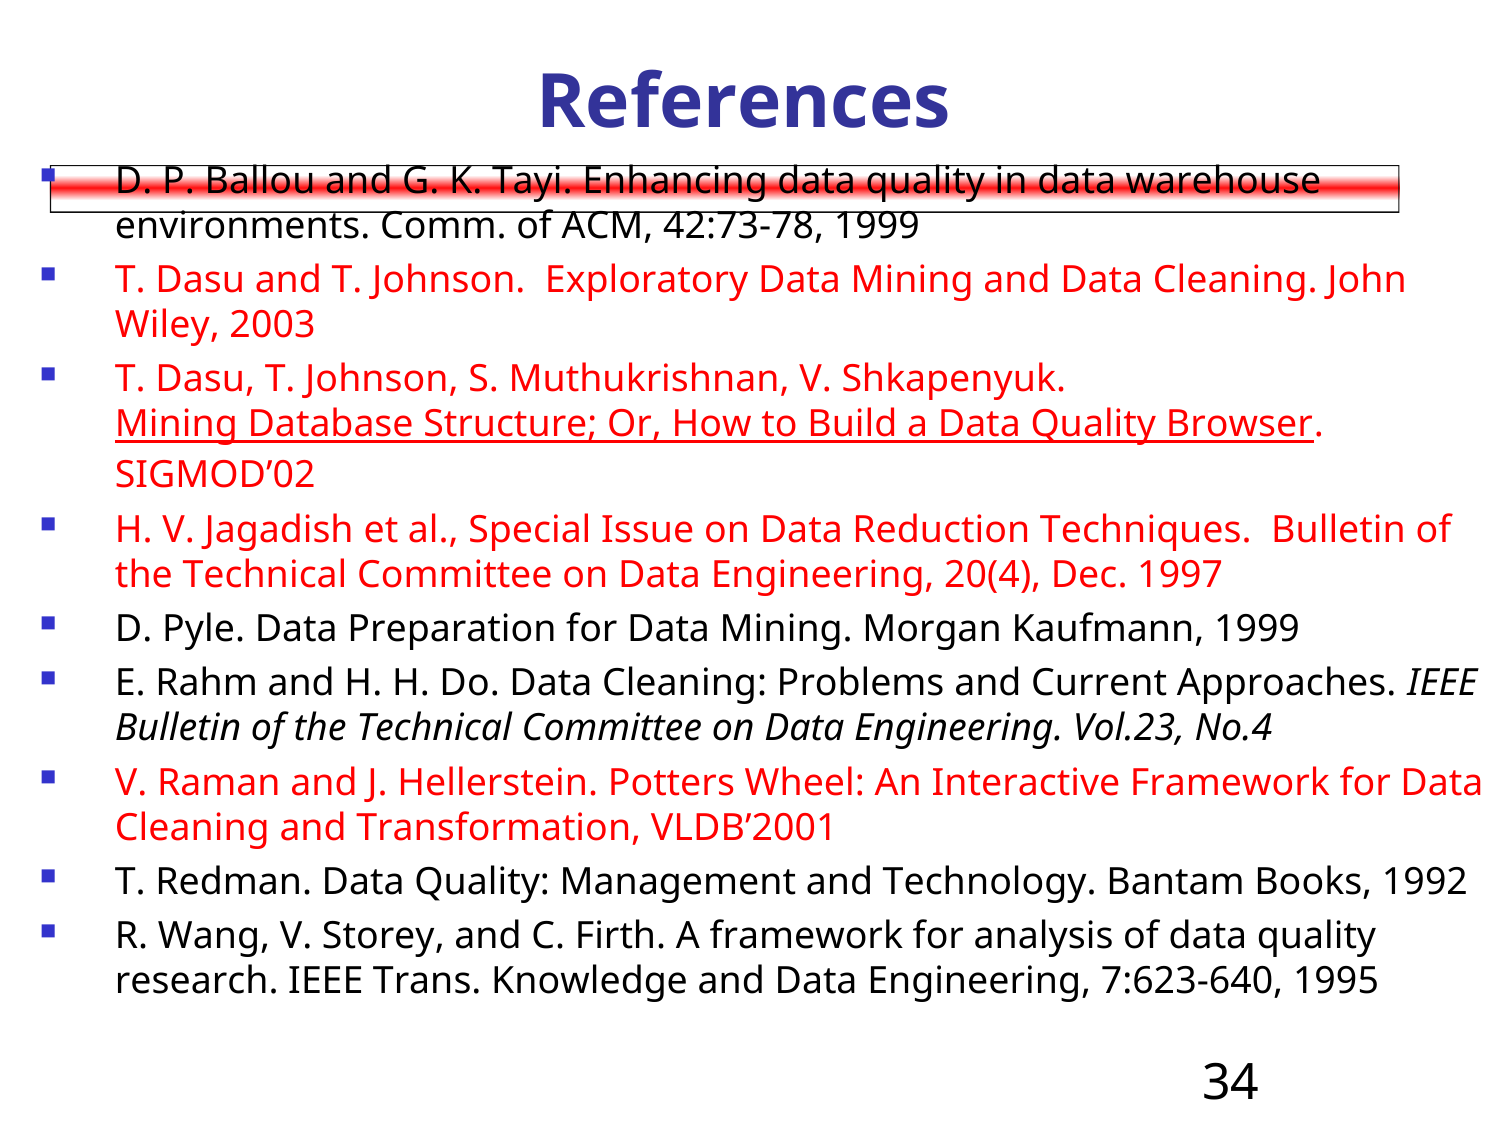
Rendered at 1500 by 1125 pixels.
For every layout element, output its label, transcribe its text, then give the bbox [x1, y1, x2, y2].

list D. P. Ballou and G. K. Tayi. Enhancing data quality in data warehouse environments. Comm. of ACM, 42:73-78, 1999 T. Dasu and T. Johnson. Exploratory Data Mining and Data Cleaning. John Wiley, 2003 T. Dasu, T. Johnson, S. Muthukrishnan, V. Shkapenyuk. Mining Database Structure; Or, How to Build a Data Quality Browser. SIGMOD’02 H. V. Jagadish et al., Special Issue on Data Reduction Techniques. Bulletin of the Technical Committee on Data Engineering, 20(4), Dec. 1997 D. Pyle. Data Preparation for Data Mining. Morgan Kaufmann, 1999 E. Rahm and H. H. Do. Data Cleaning: Problems and Current Approaches. IEEE Bulletin of the Technical Committee on Data Engineering. Vol.23, No.4 V. Raman and J. Hellerstein. Potters Wheel: An Interactive Framework for Data Cleaning and Transformation, VLDB’2001 T. Redman. Data Quality: Management and Technology. Bantam Books, 1992 R. Wang, V. Storey, and C. Firth. A framework for analysis of data quality research. IEEE Trans. Knowledge and Data Engineering, 7:623-640, 1995 [24, 148, 1500, 1125]
title References [24, 44, 1463, 148]
